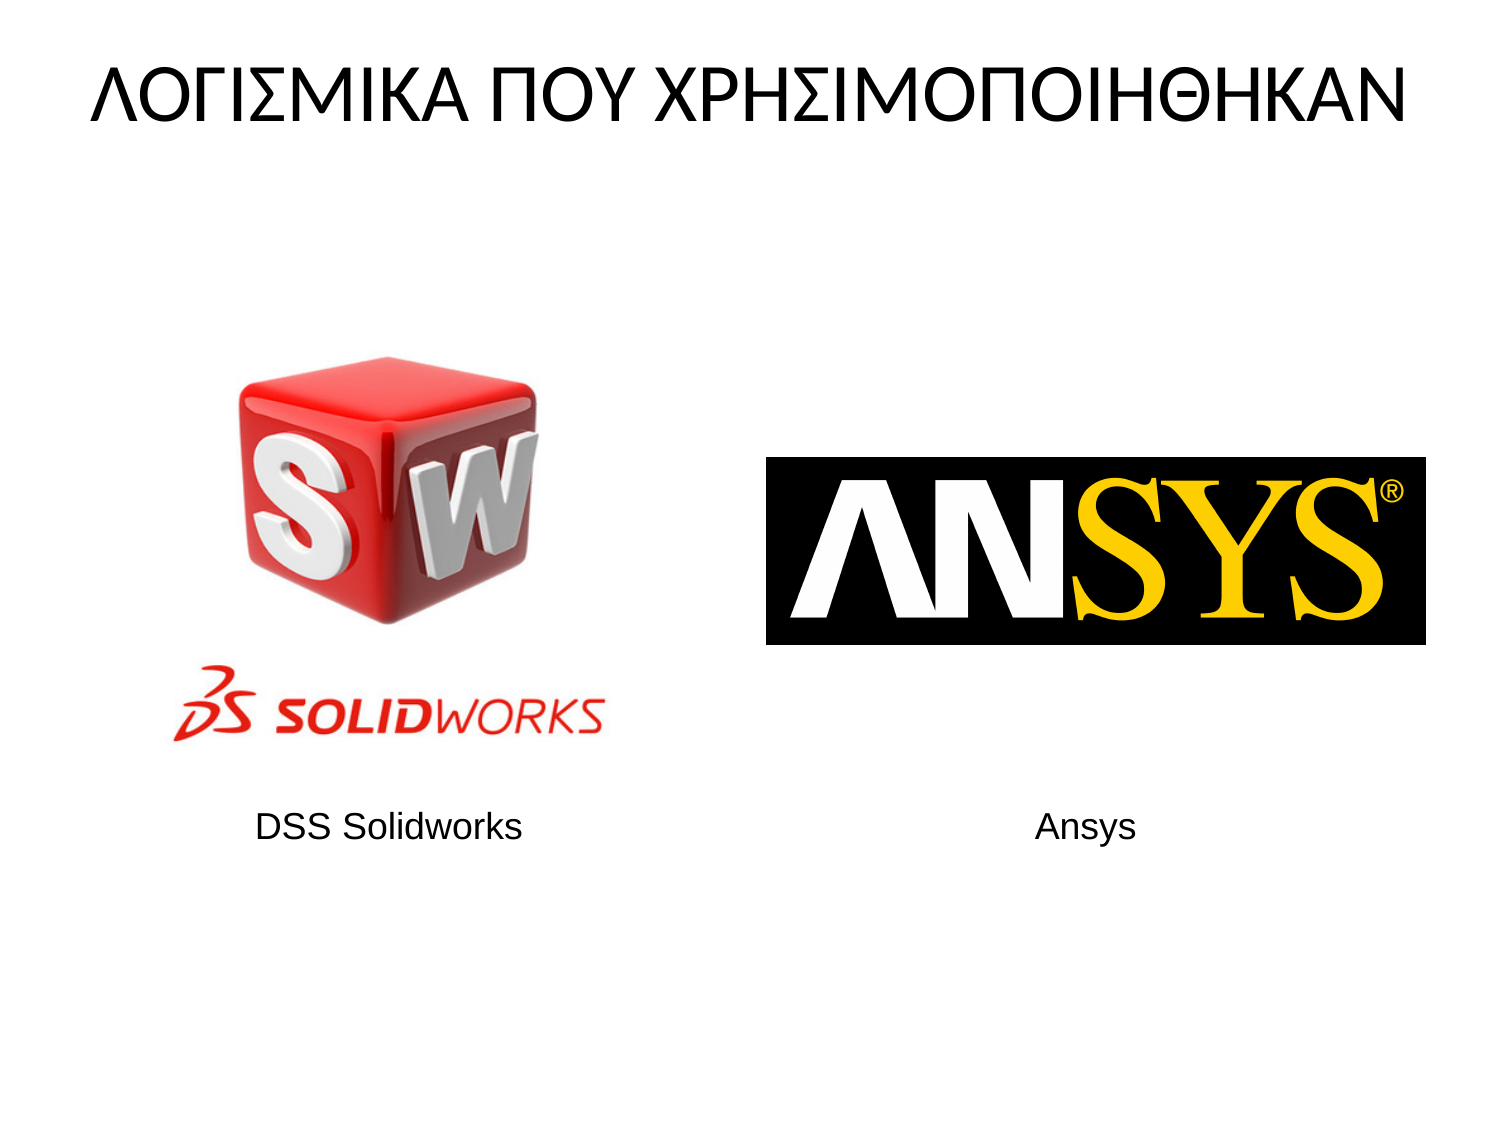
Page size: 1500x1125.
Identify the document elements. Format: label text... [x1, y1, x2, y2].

text_box DSS Solidworks [240, 795, 586, 855]
picture [766, 457, 1426, 645]
title ΛΟΓΙΣΜΙΚΑ ΠΟΥ ΧΡΗΣΙΜΟΠΟΙΗΘΗΚΑΝ [75, 29, 1426, 146]
text_box Ansys [1020, 795, 1186, 855]
picture [74, 277, 706, 764]
